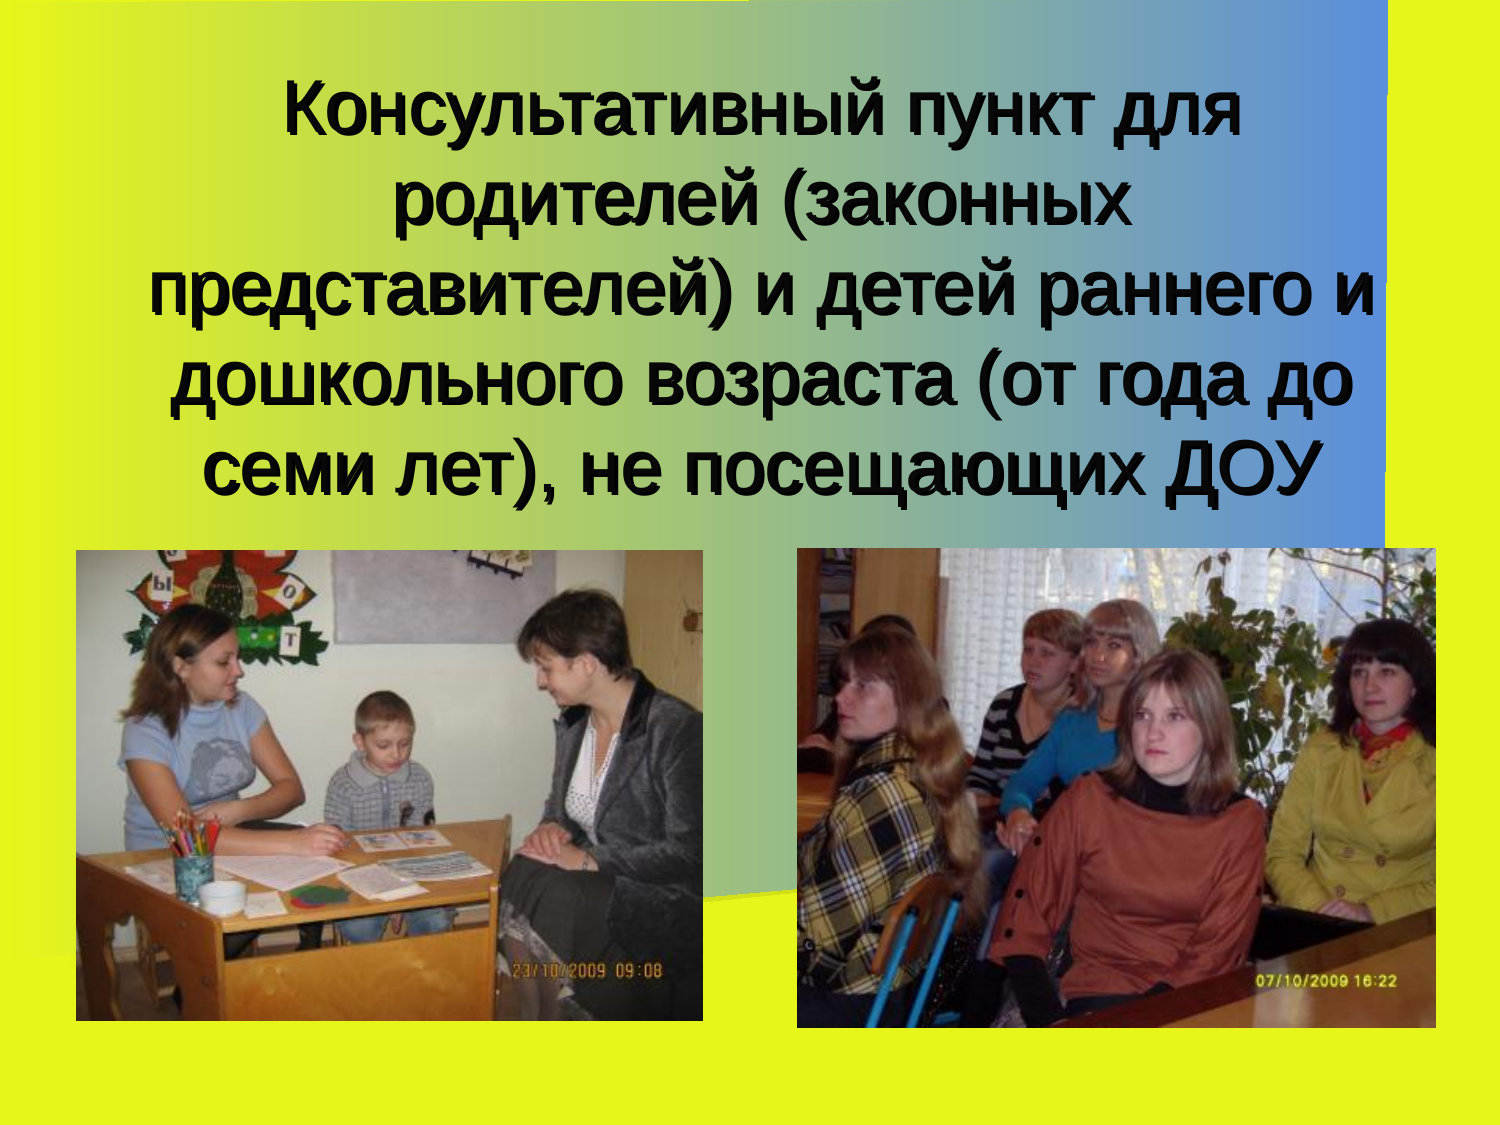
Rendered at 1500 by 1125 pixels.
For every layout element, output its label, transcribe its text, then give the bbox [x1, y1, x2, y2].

picture [797, 548, 1436, 1028]
picture [76, 550, 703, 1021]
title Консультативный пункт для родителей (законных представителей) и детей раннего и дошкольного возраста (от года до семи лет), не посещающих ДОУ [76, 50, 1447, 516]
